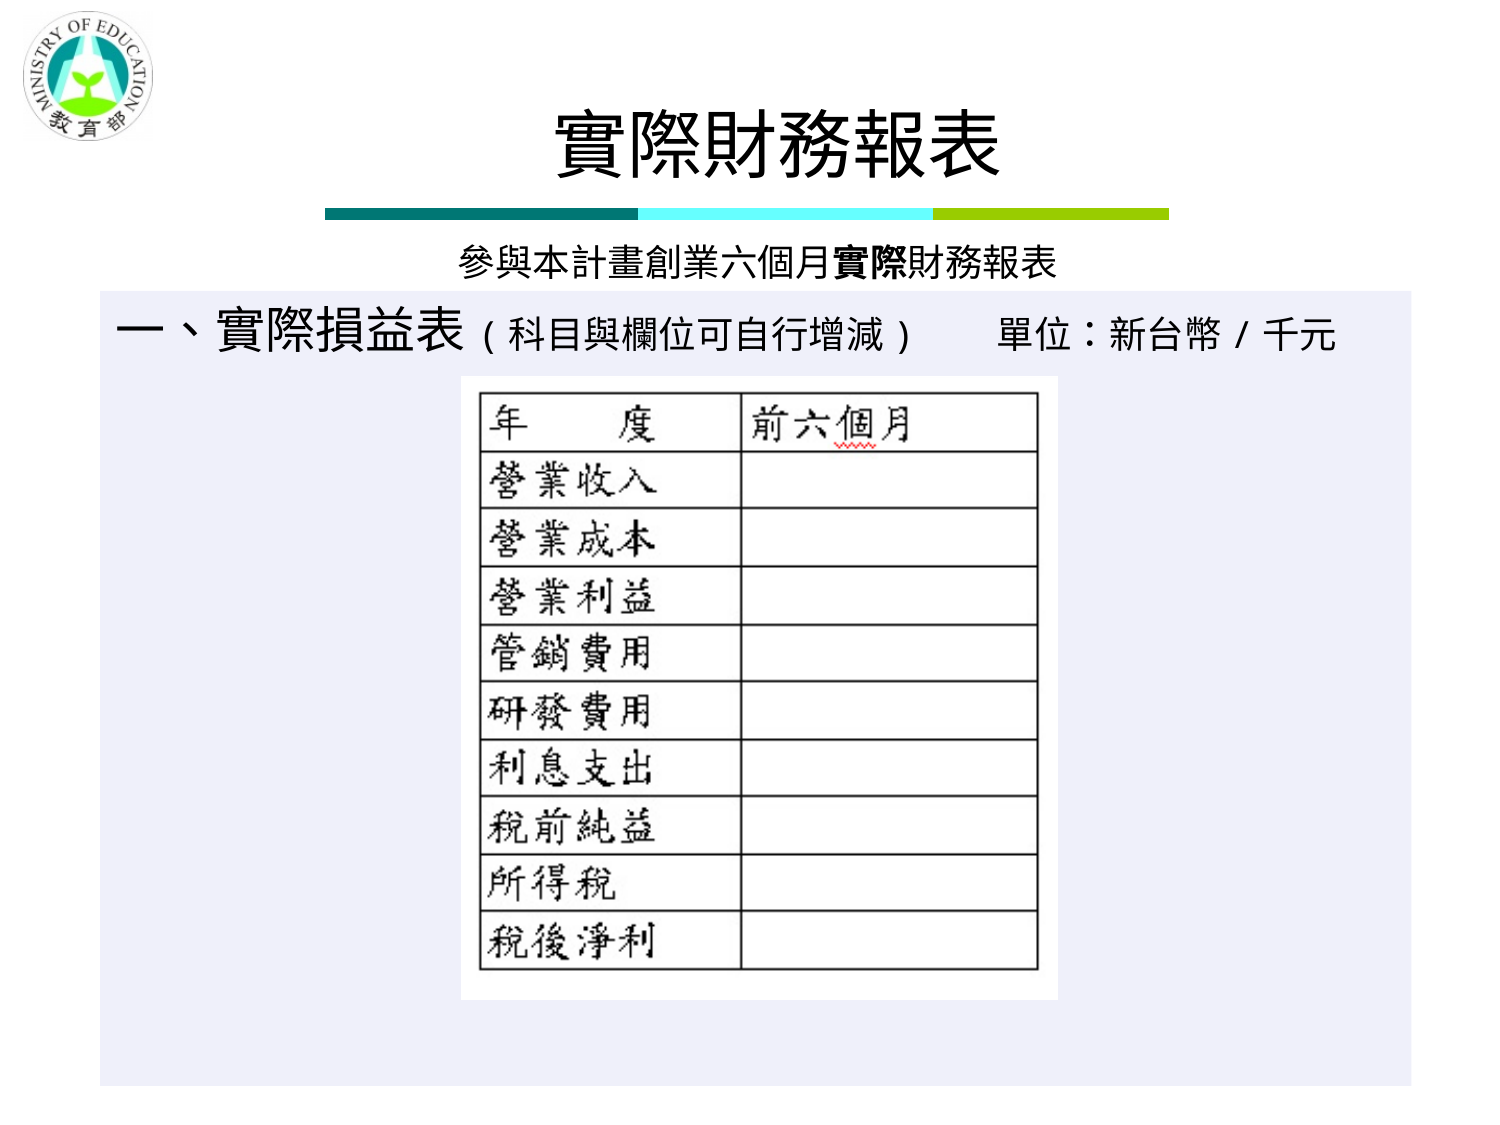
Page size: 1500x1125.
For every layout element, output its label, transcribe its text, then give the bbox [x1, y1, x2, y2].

text_box 實際財務報表 [538, 90, 1026, 195]
text_box 參與本計畫創業六個月實際財務報表 [442, 231, 1074, 291]
text_box 一、實際損益表(科目與欄位可自行增減) 單位：新台幣/千元 [100, 291, 1411, 1086]
picture [461, 376, 1058, 1000]
